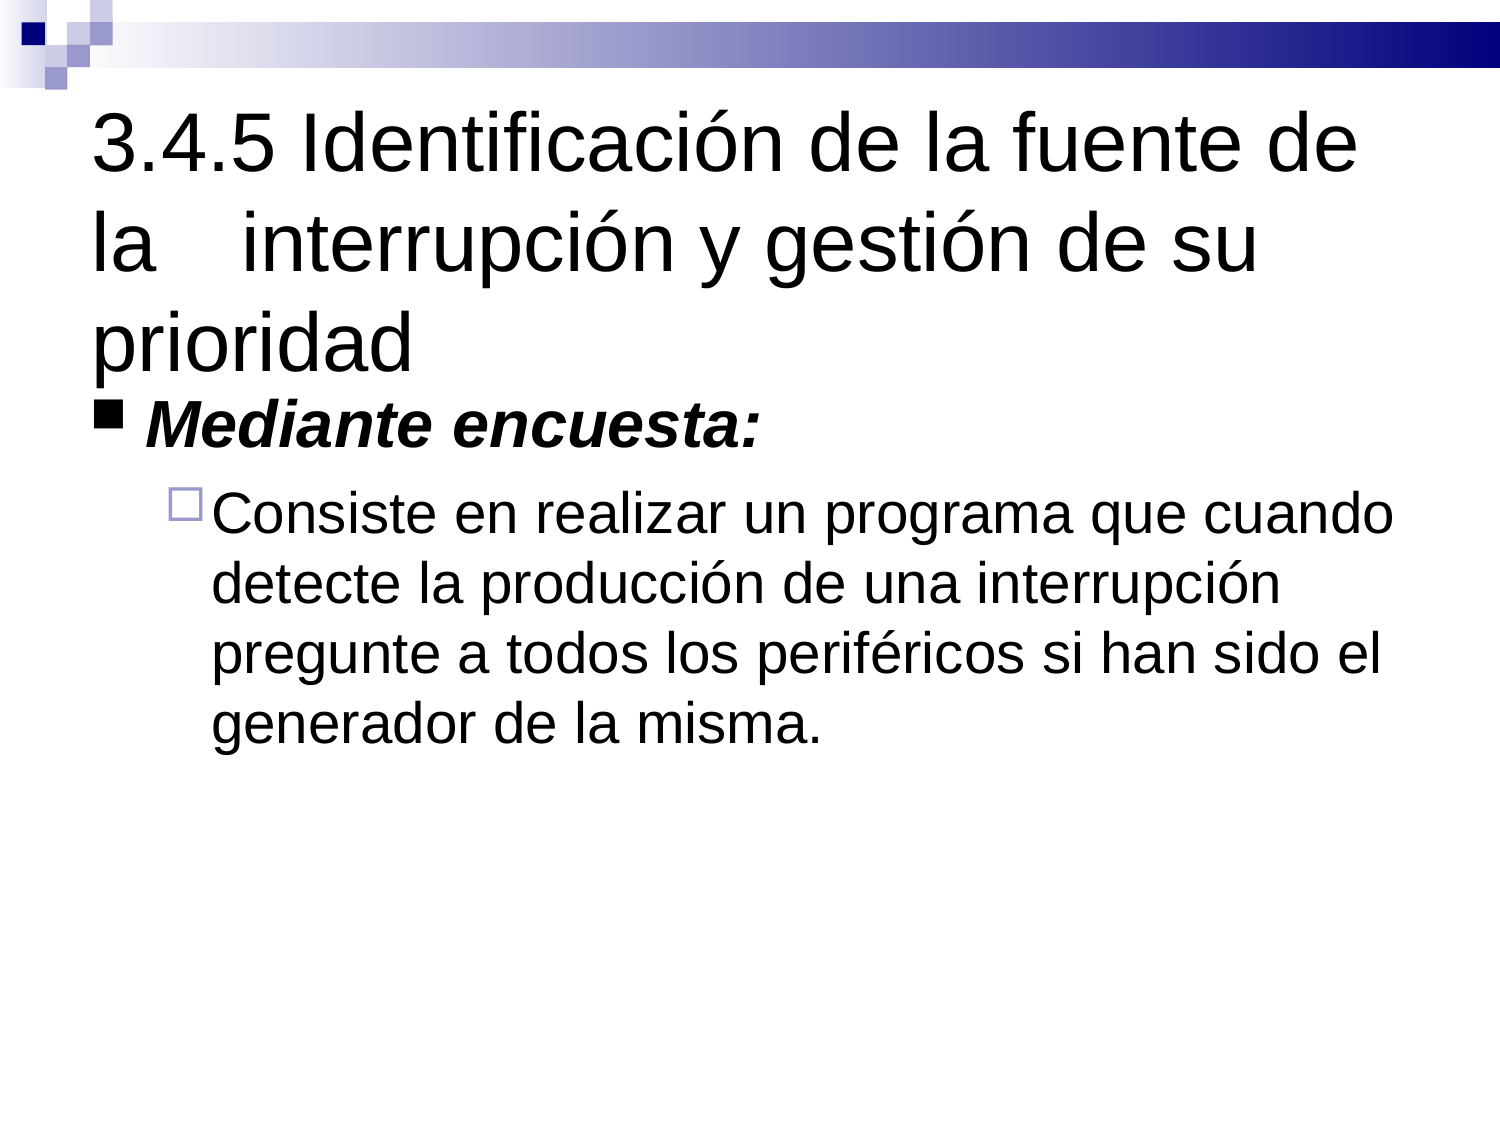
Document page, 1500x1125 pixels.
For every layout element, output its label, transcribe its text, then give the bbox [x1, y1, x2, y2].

title 3.4.5 Identificación de la fuente de la interrupción y gestión de su prioridad [76, 79, 1427, 396]
list Mediante encuesta: Consiste en realizar un programa que cuando detecte la producción de una interrupción pregunte a todos los periféricos si han sido el generador de la misma. [75, 373, 1426, 963]
